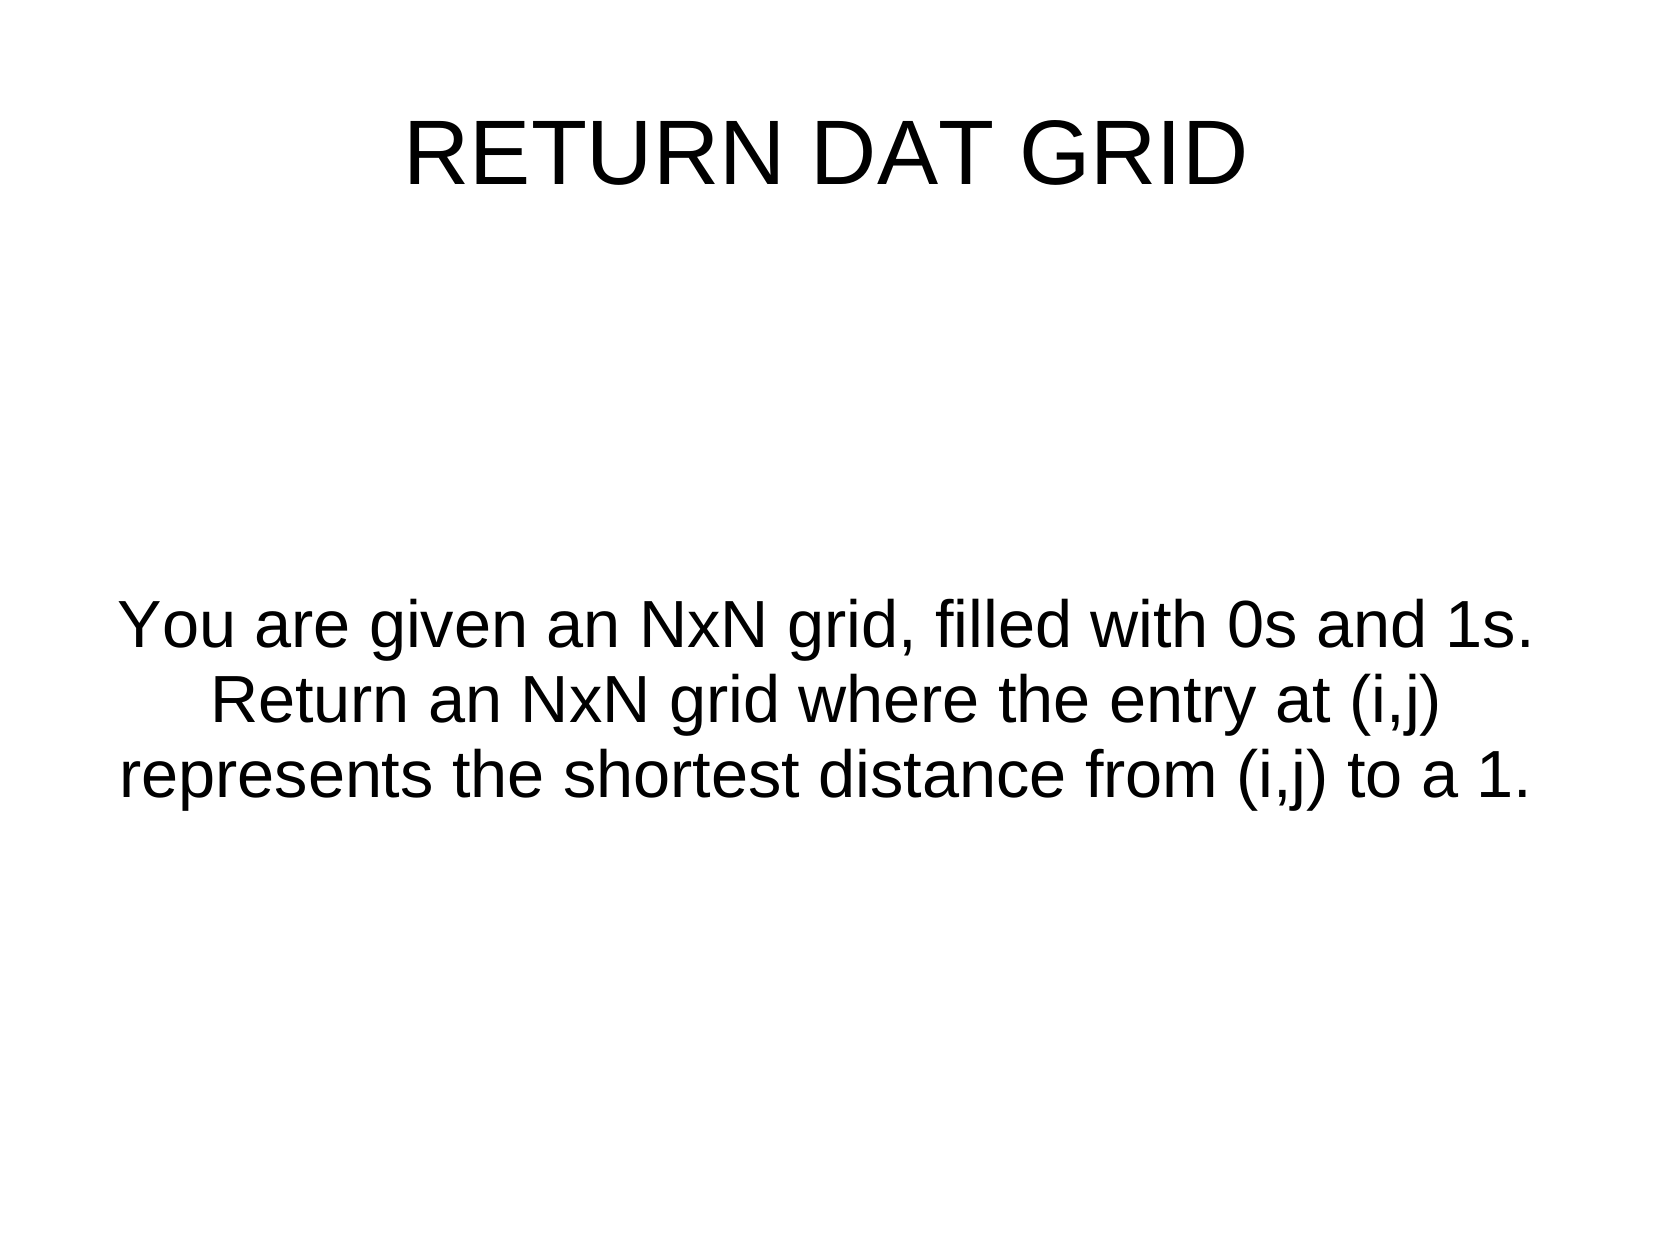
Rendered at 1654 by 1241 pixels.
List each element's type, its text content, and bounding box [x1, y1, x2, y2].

title RETURN DAT GRID [82, 56, 1571, 250]
subtitle You are given an NxN grid, filled with 0s and 1s. Return an NxN grid where the entry at (i,j) represents the shortest distance from (i,j) to a 1. [82, 297, 1571, 1102]
